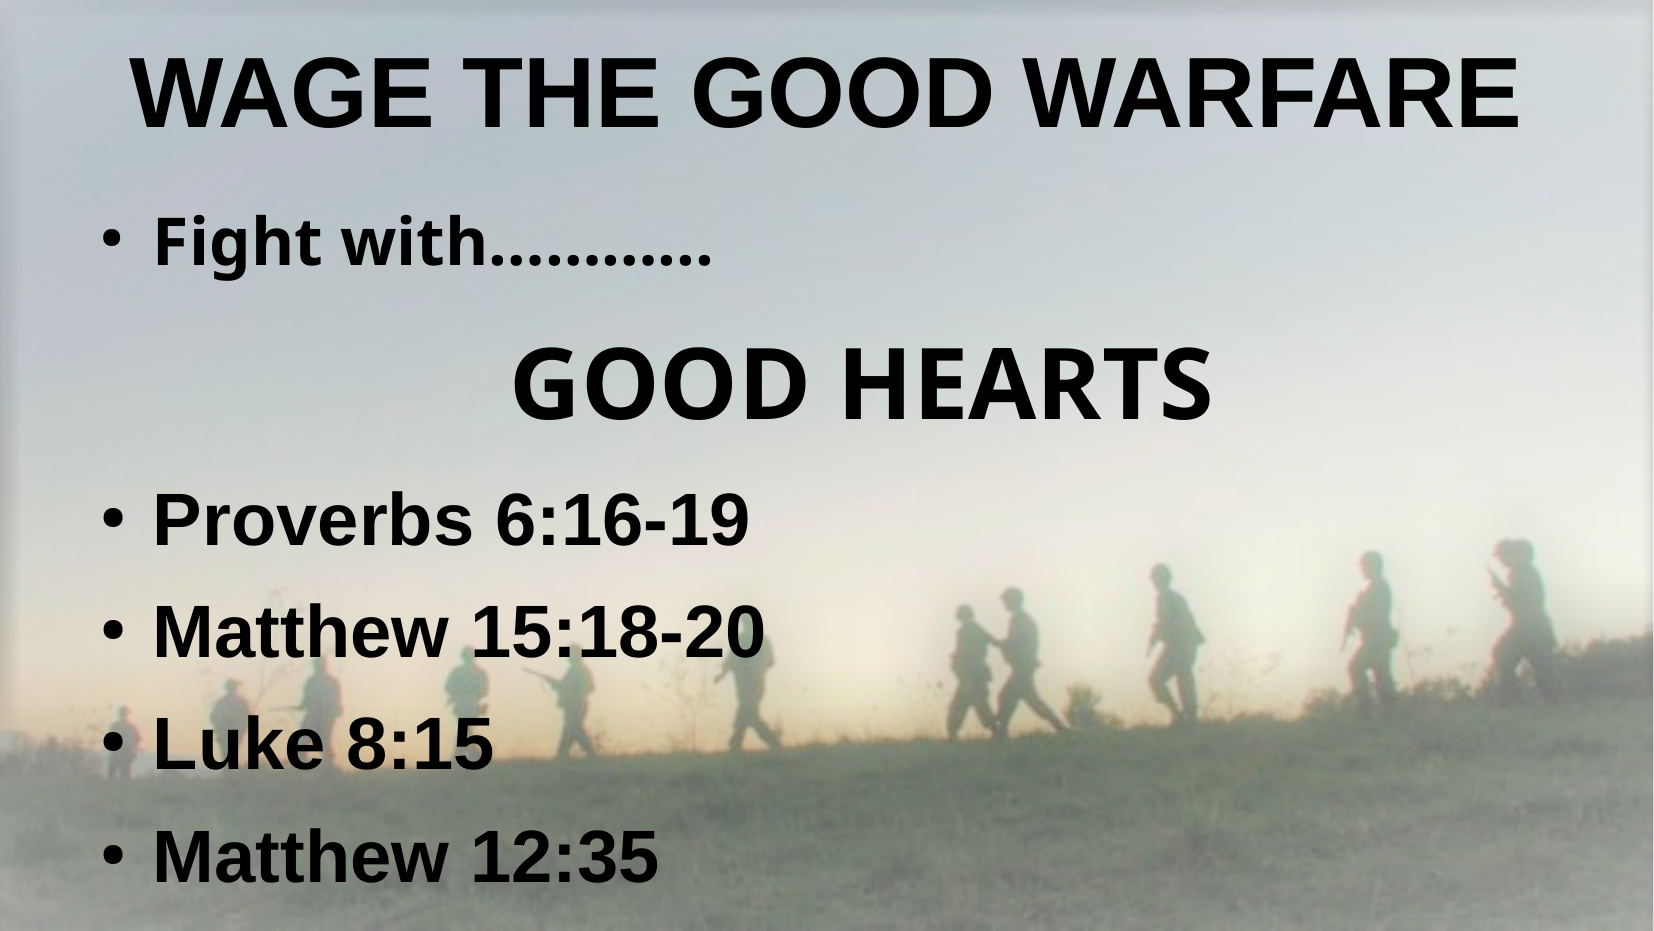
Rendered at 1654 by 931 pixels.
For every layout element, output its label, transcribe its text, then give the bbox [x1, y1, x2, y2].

list Fight with………... GOOD HEARTS Proverbs 6:16-19 Matthew 15:18-20 Luke 8:15 Matthew 12:35 [82, 195, 1571, 901]
picture [0, 0, 1654, 931]
title WAGE THE GOOD WARFARE [82, 15, 1571, 171]
